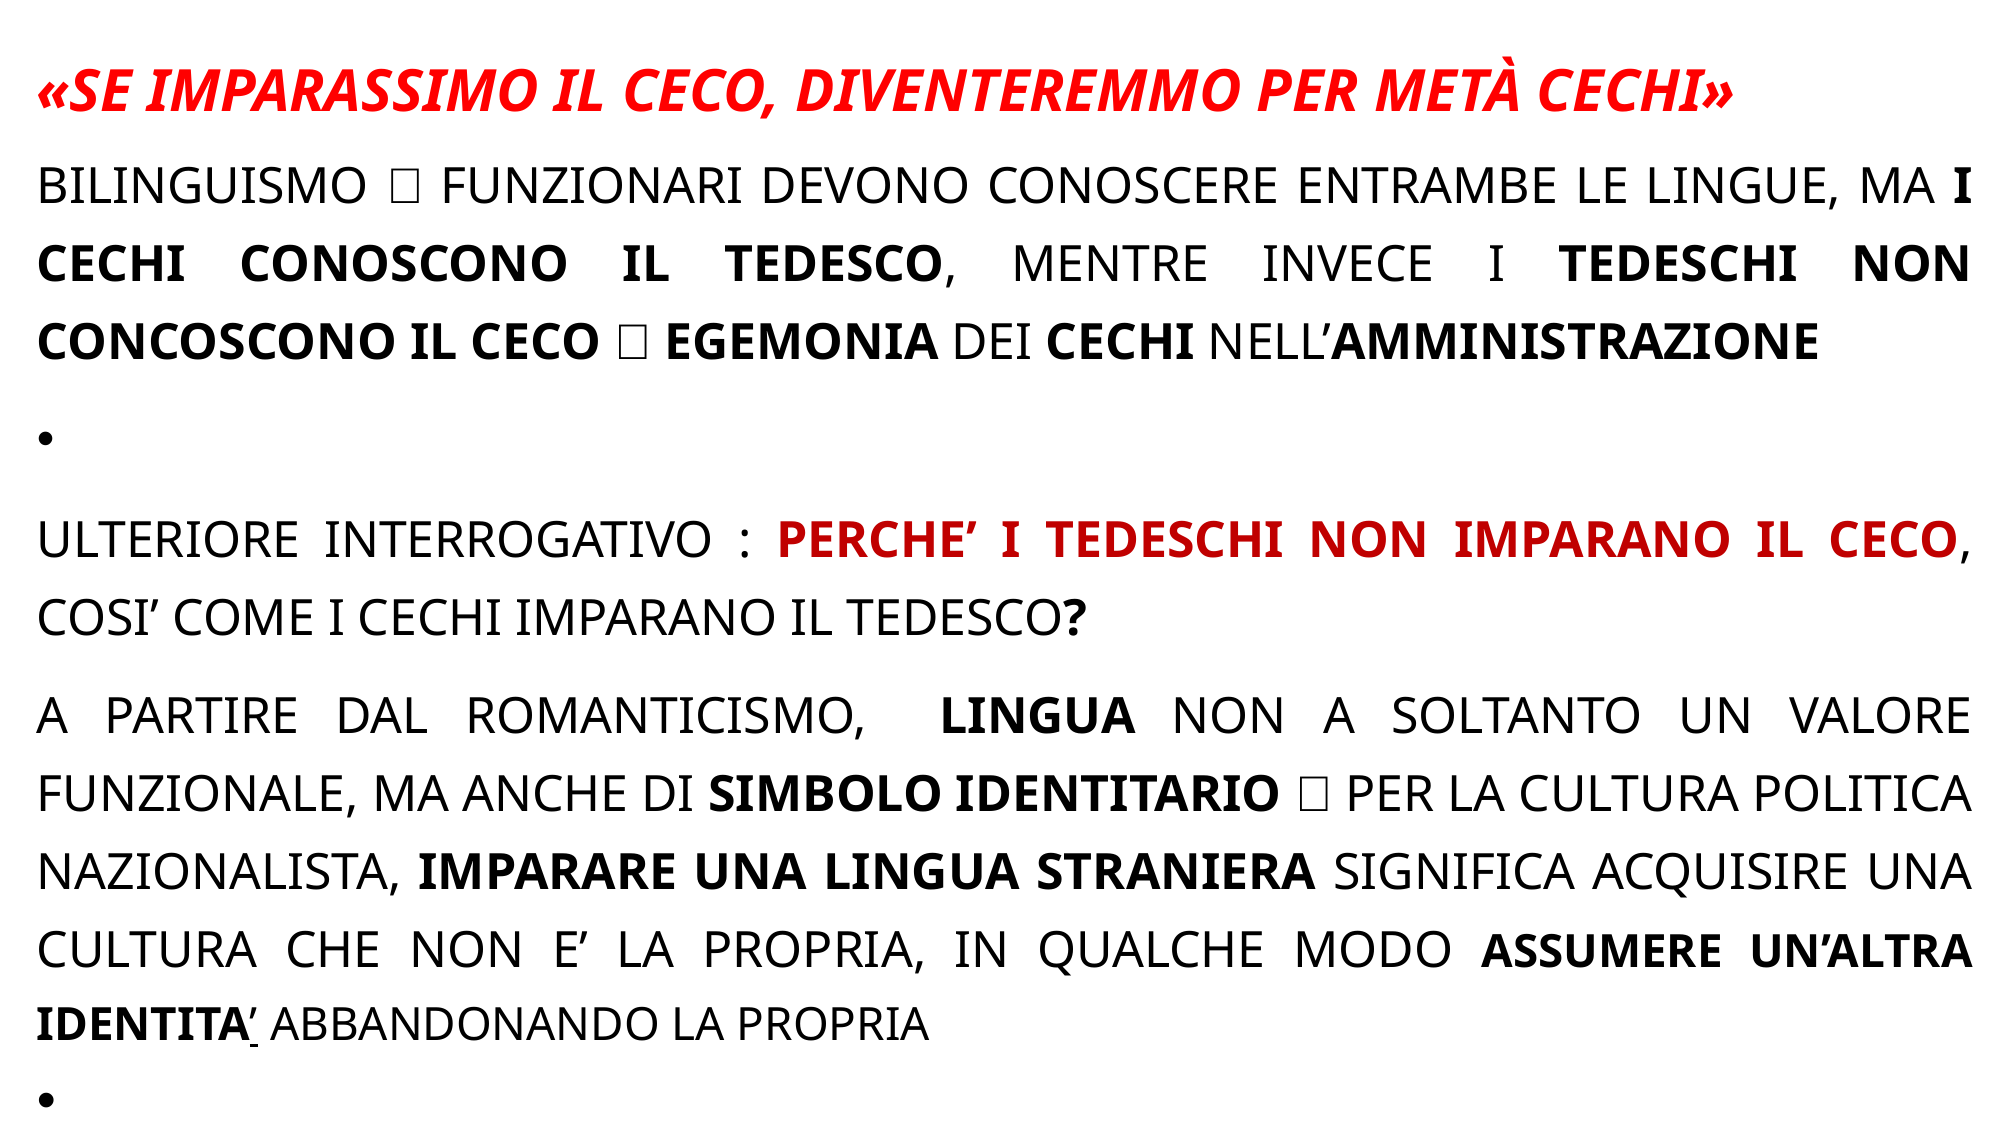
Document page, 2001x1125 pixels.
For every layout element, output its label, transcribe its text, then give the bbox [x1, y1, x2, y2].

list BILINGUISMO  FUNZIONARI DEVONO CONOSCERE ENTRAMBE LE LINGUE, MA I CECHI CONOSCONO IL TEDESCO, MENTRE INVECE I TEDESCHI NON CONCOSCONO IL CECO  EGEMONIA DEI CECHI NELL’AMMINISTRAZIONE ULTERIORE INTERROGATIVO : PERCHE’ I TEDESCHI NON IMPARANO IL CECO, COSI’ COME I CECHI IMPARANO IL TEDESCO? A PARTIRE DAL ROMANTICISMO, LINGUA NON A SOLTANTO UN VALORE FUNZIONALE, MA ANCHE DI SIMBOLO IDENTITARIO  PER LA CULTURA POLITICA NAZIONALISTA, IMPARARE UNA LINGUA STRANIERA SIGNIFICA ACQUISIRE UNA CULTURA CHE NON E’ LA PROPRIA, IN QUALCHE MODO ASSUMERE UN’ALTRA IDENTITA’ ABBANDONANDO LA PROPRIA [21, 128, 1988, 1113]
title «SE IMPARASSIMO IL CECO, DIVENTEREMMO PER METÀ CECHI» [21, 53, 2000, 92]
